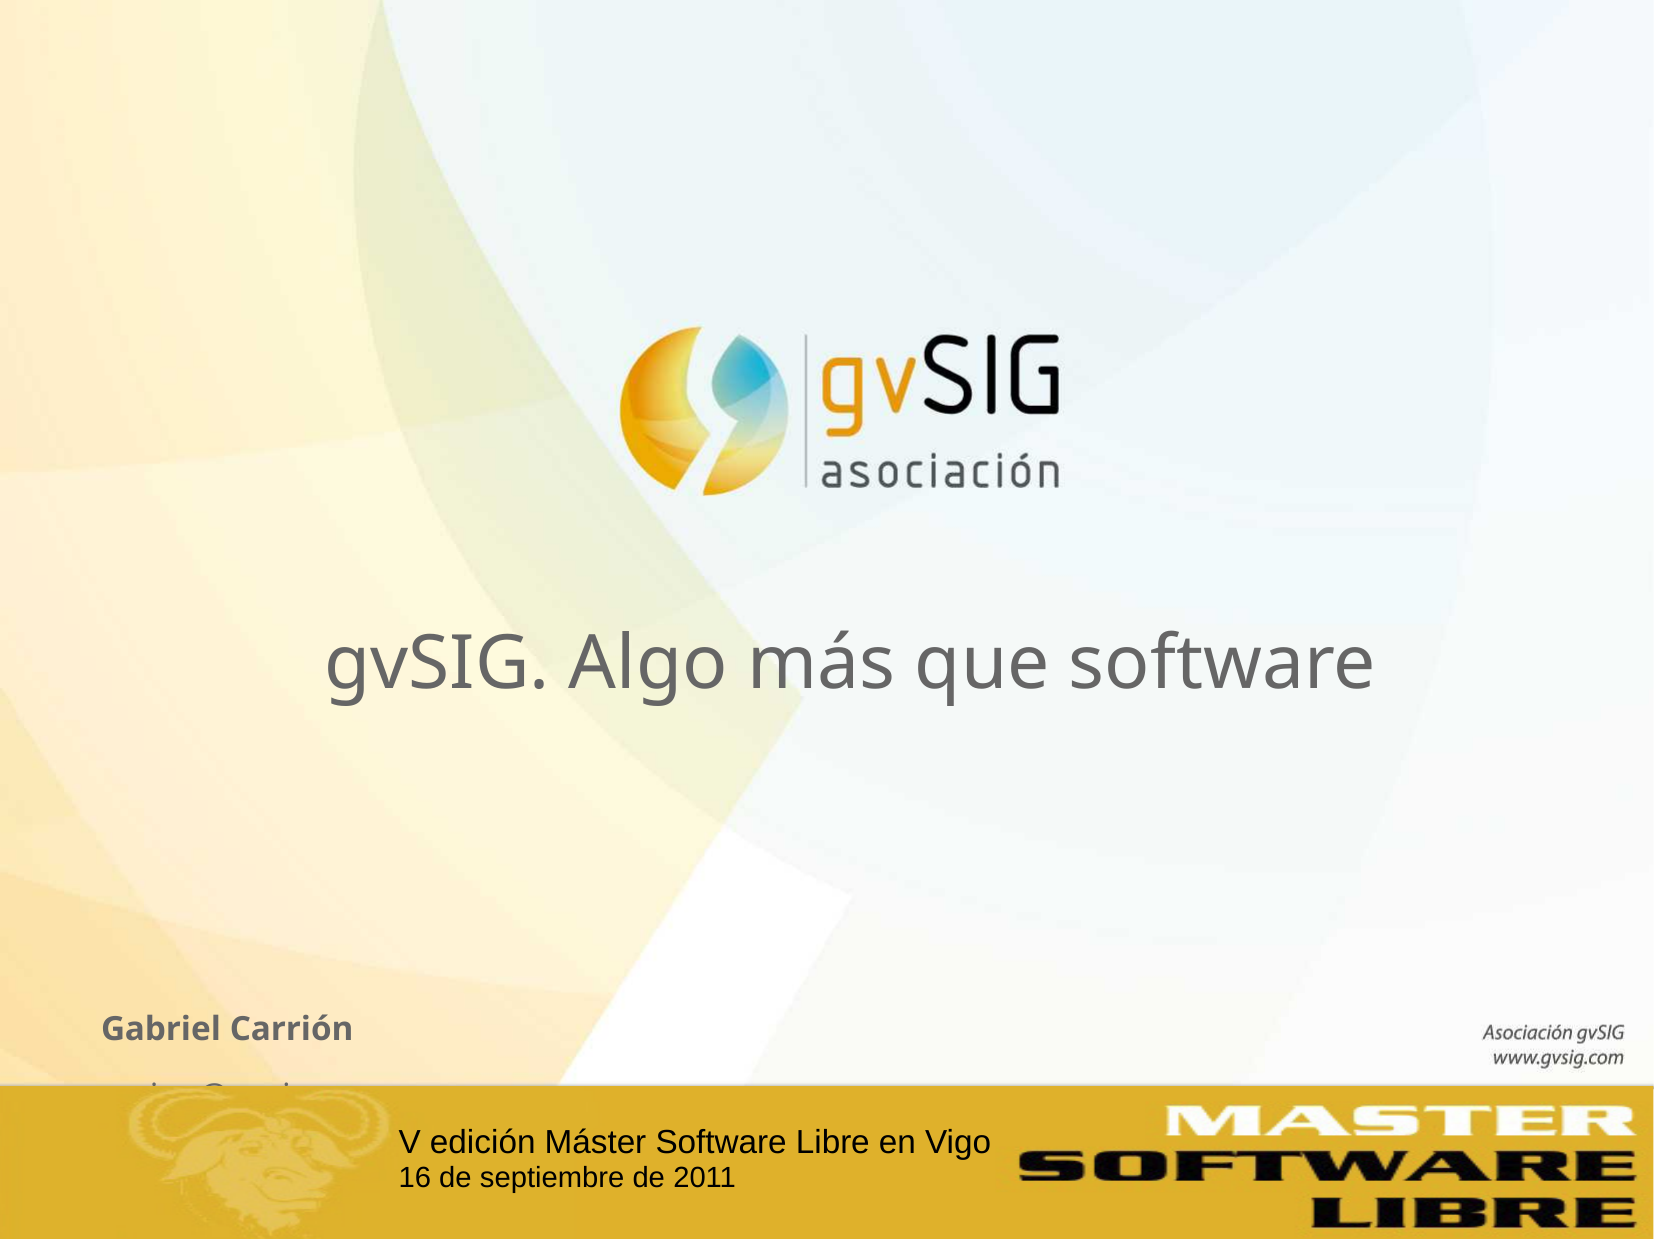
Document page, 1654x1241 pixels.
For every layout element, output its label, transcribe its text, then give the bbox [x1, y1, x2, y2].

text_box Gabriel Carrión gcarrion@gvsig.com [0, 974, 443, 1086]
picture [0, 0, 1654, 1241]
text_box V edición Máster Software Libre en Vigo 16 de septiembre de 2011 [383, 1116, 1300, 1201]
title gvSIG. Algo más que software [135, 610, 1565, 709]
